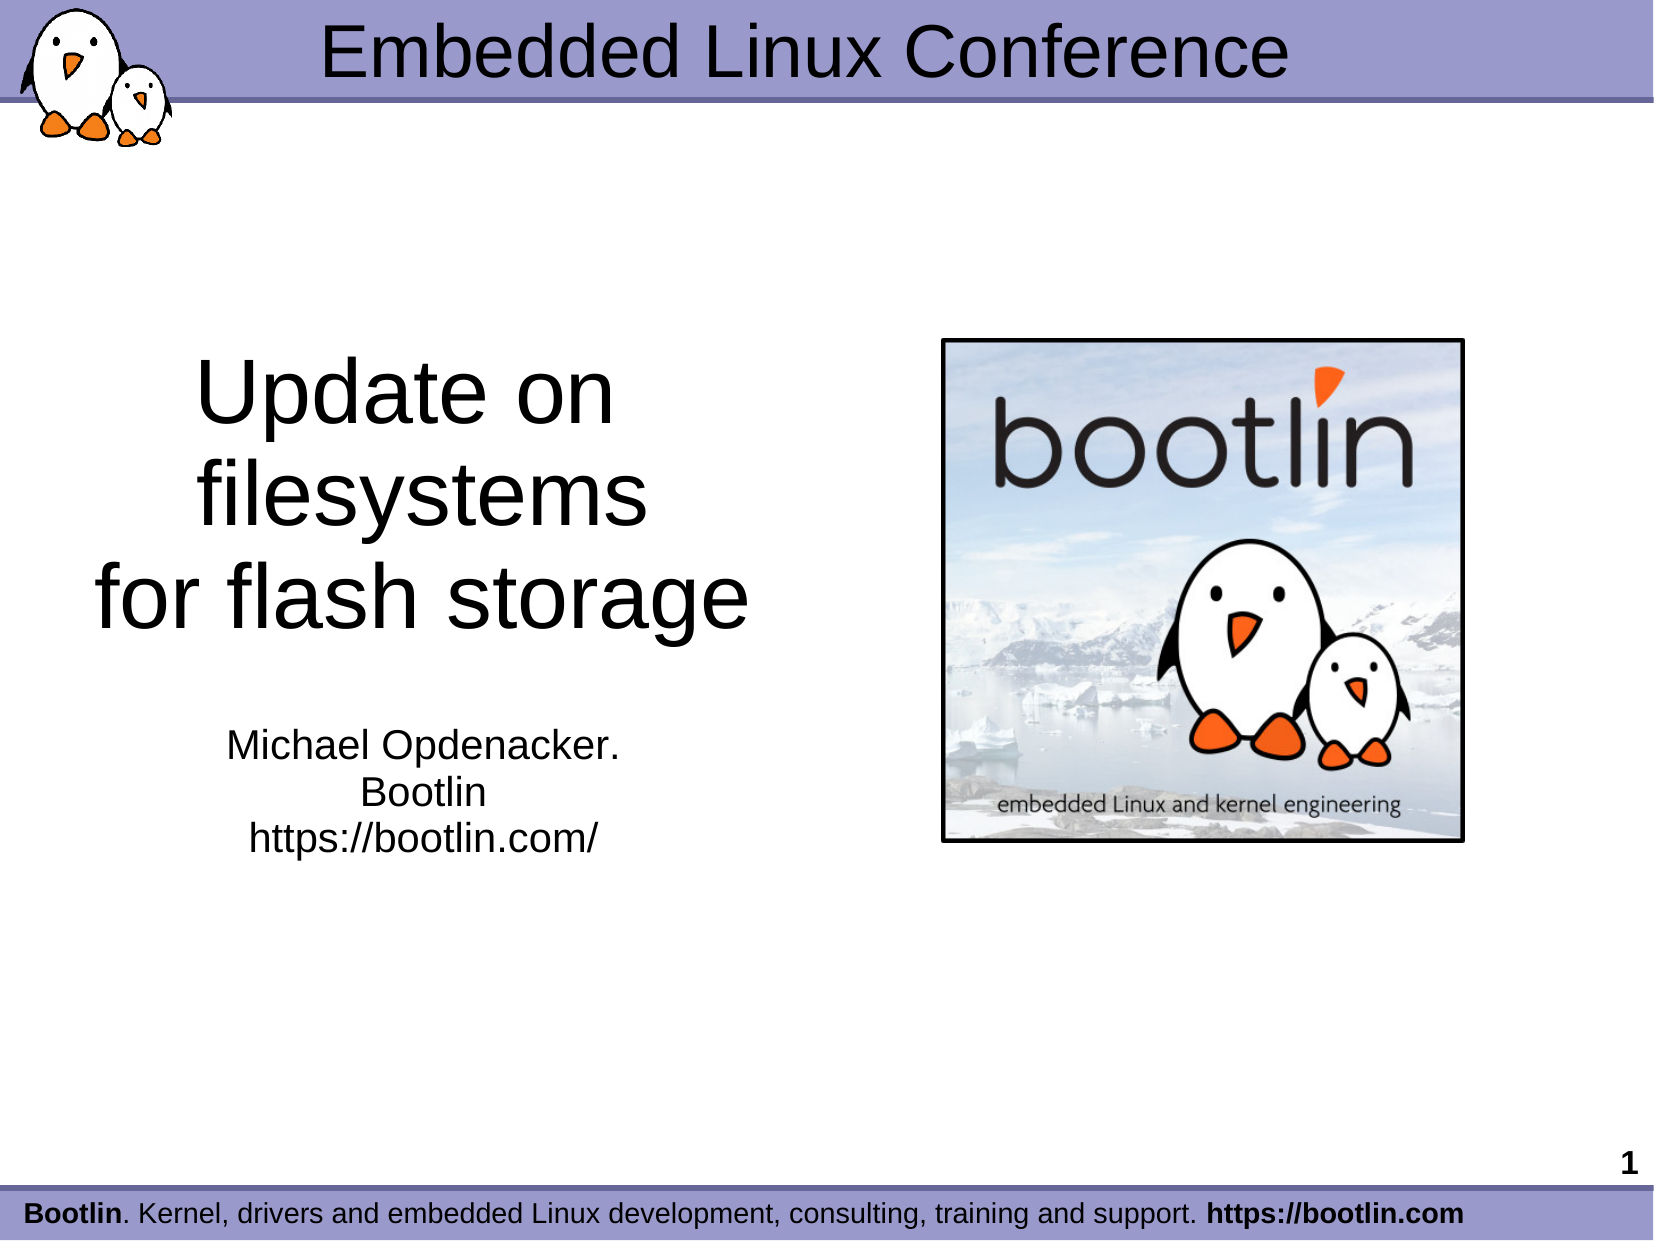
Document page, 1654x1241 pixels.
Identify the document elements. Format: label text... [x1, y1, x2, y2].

picture [941, 338, 1465, 843]
subtitle Update on filesystems for flash storage Michael Opdenacker. Bootlin https://bootlin.com/ [12, 243, 764, 959]
picture [20, 8, 172, 147]
title Embedded Linux Conference [60, 4, 1551, 98]
